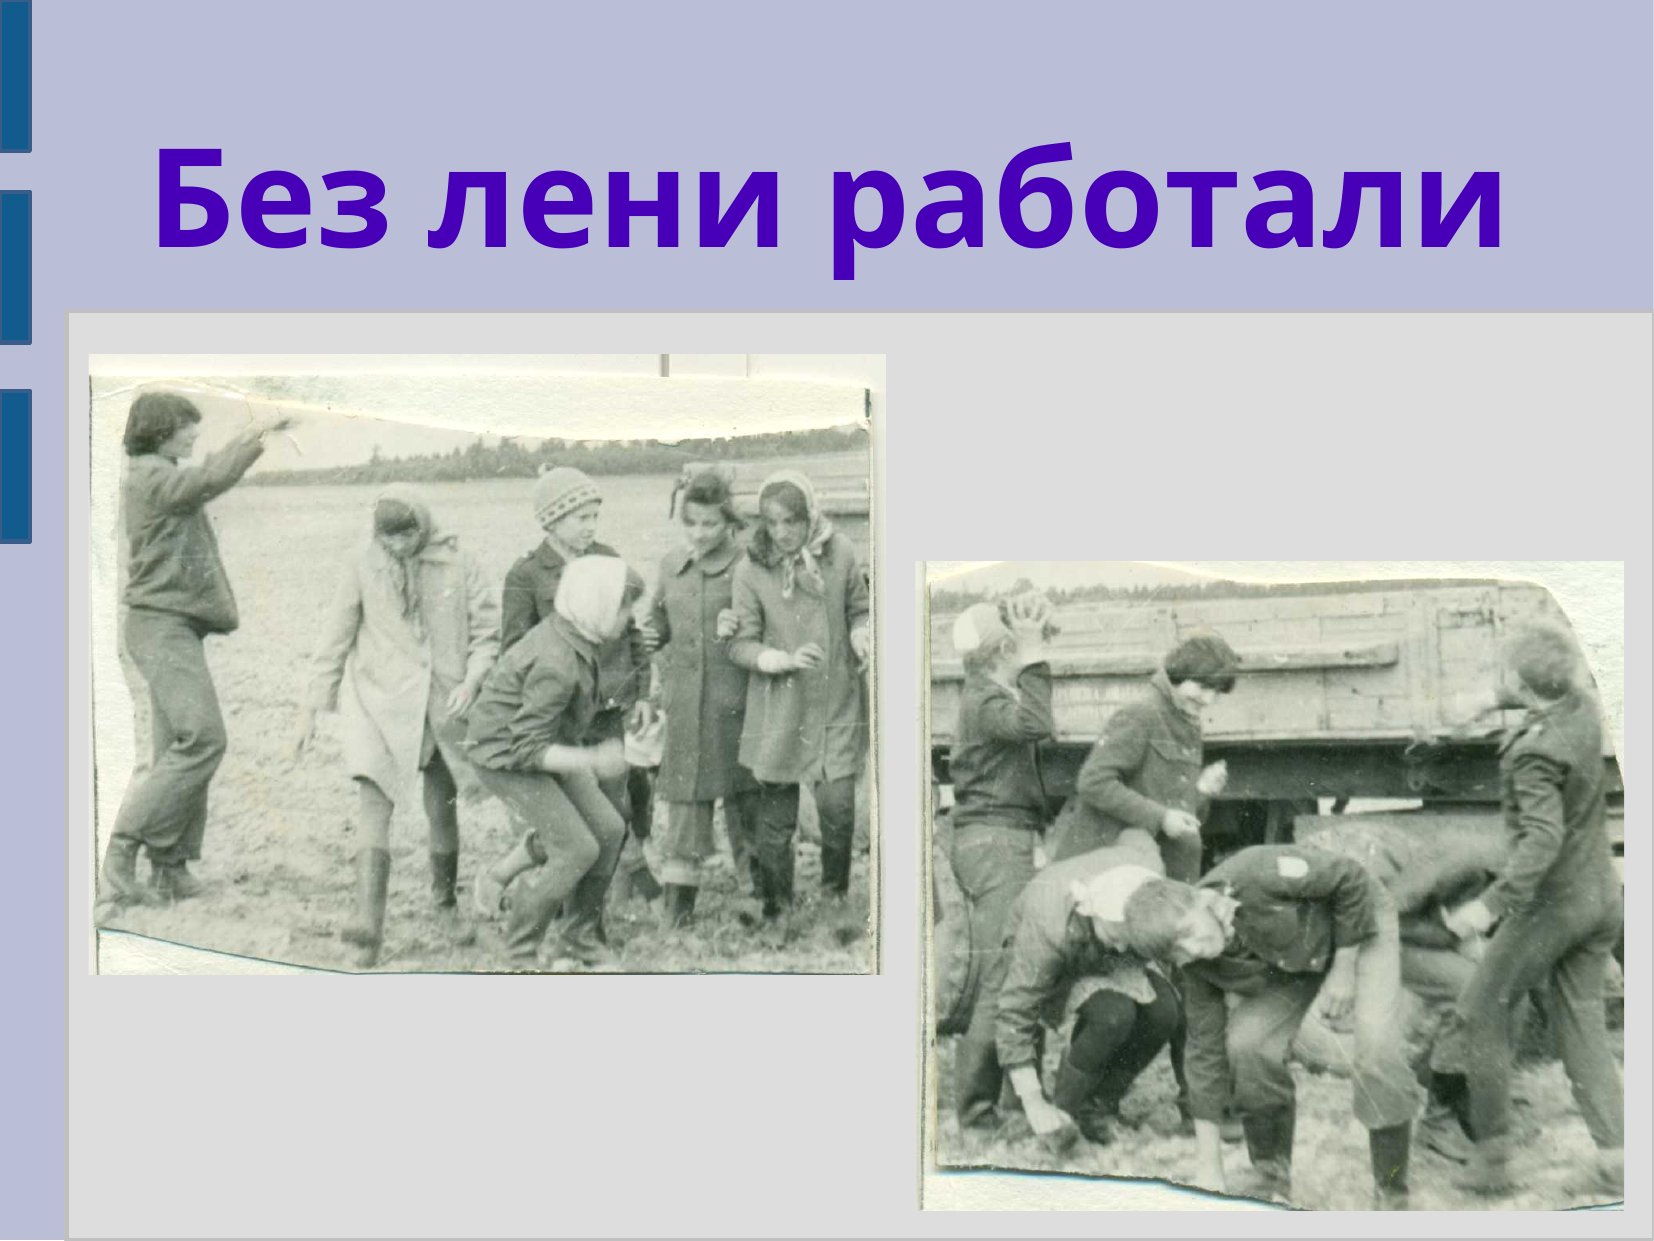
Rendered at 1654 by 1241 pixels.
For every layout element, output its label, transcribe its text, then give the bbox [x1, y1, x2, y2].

title Без лени работали [123, 88, 1536, 296]
picture [915, 561, 1625, 1211]
picture [88, 354, 886, 975]
